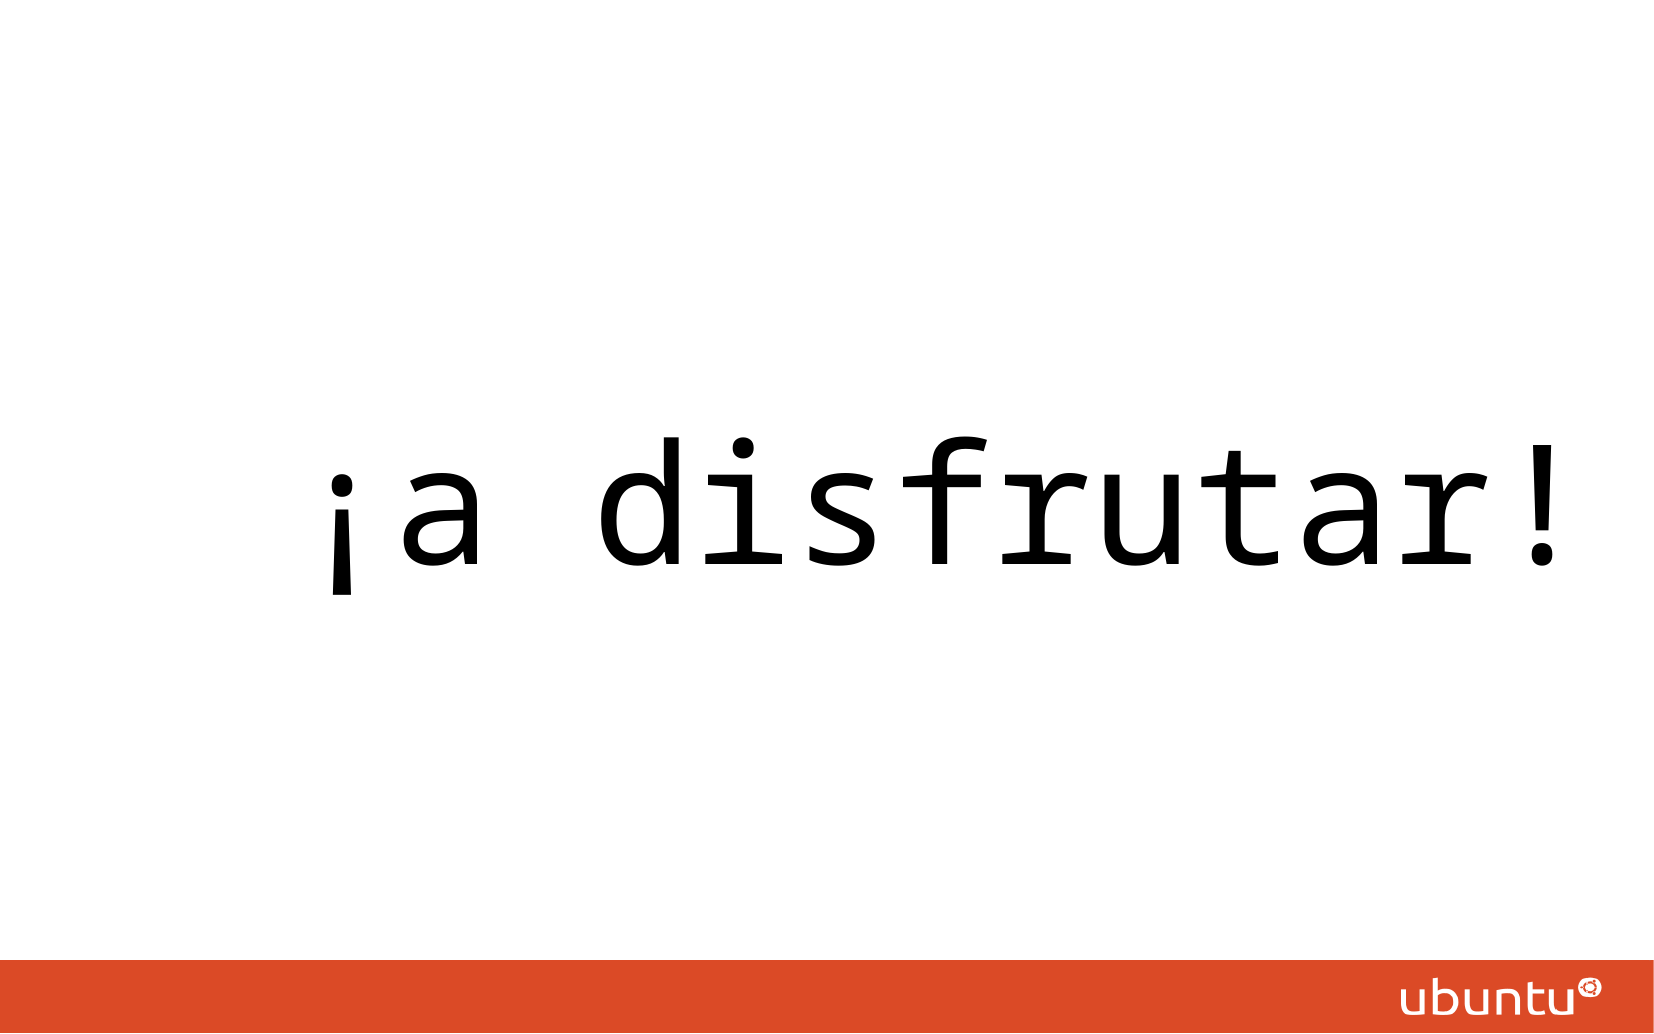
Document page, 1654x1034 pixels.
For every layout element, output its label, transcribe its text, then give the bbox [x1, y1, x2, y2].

text_box ¡a disfrutar! [278, 378, 1394, 561]
picture [0, 960, 1654, 1033]
